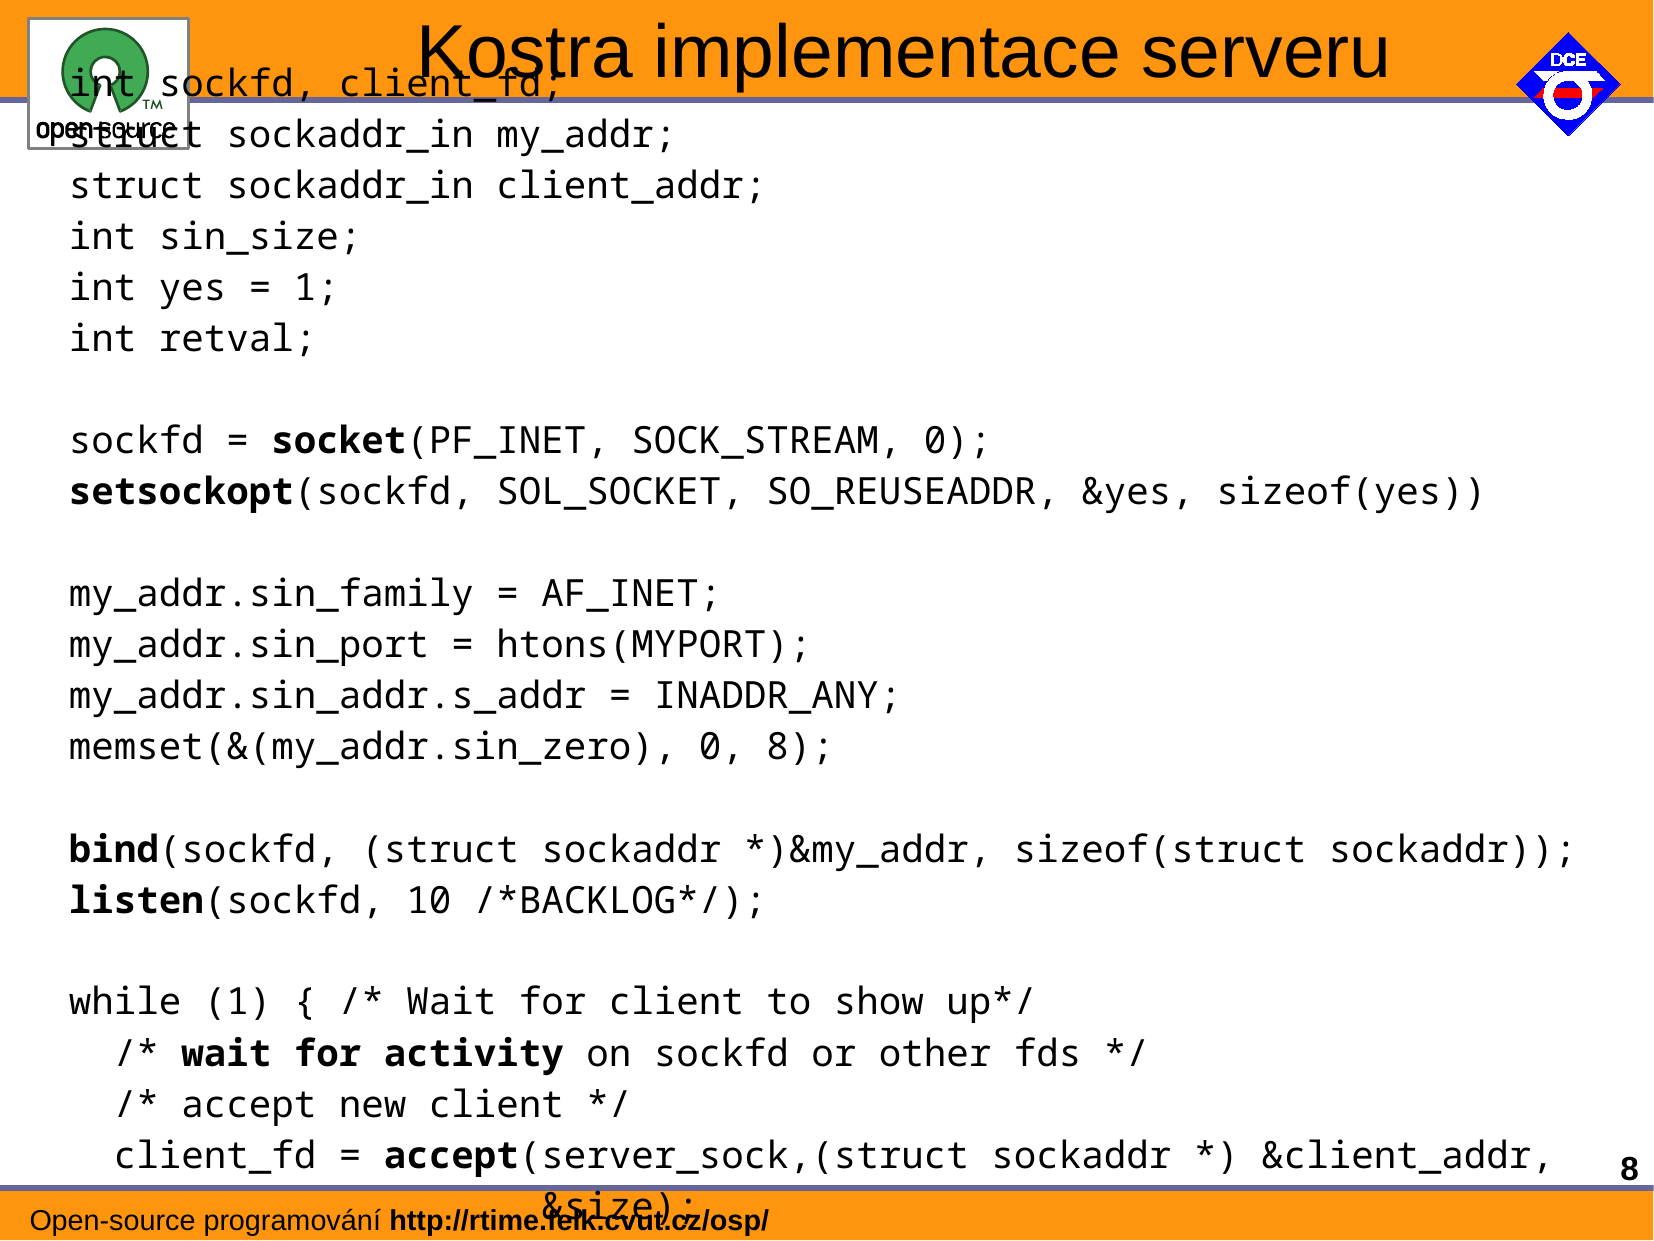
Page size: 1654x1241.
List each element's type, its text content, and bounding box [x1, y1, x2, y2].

title Kostra implementace serveru [178, 4, 1631, 98]
text_box int sockfd, client_fd; struct sockaddr_in my_addr; struct sockaddr_in client_addr; int sin_size; int yes = 1; int retval; sockfd = socket(PF_INET, SOCK_STREAM, 0); setsockopt(sockfd, SOL_SOCKET, SO_REUSEADDR, &yes, sizeof(yes)) my_addr.sin_family = AF_INET; my_addr.sin_port = htons(MYPORT); my_addr.sin_addr.s_addr = INADDR_ANY; memset(&(my_addr.sin_zero), 0, 8); bind(sockfd, (struct sockaddr *)&my_addr, sizeof(struct sockaddr)); listen(sockfd, 10 /*BACKLOG*/); while (1) { /* Wait for client to show up*/ /* wait for activity on sockfd or other fds */ /* accept new client */ client_fd = accept(server_sock,(struct sockaddr *) &client_addr, &size); } [68, 162, 1600, 1176]
